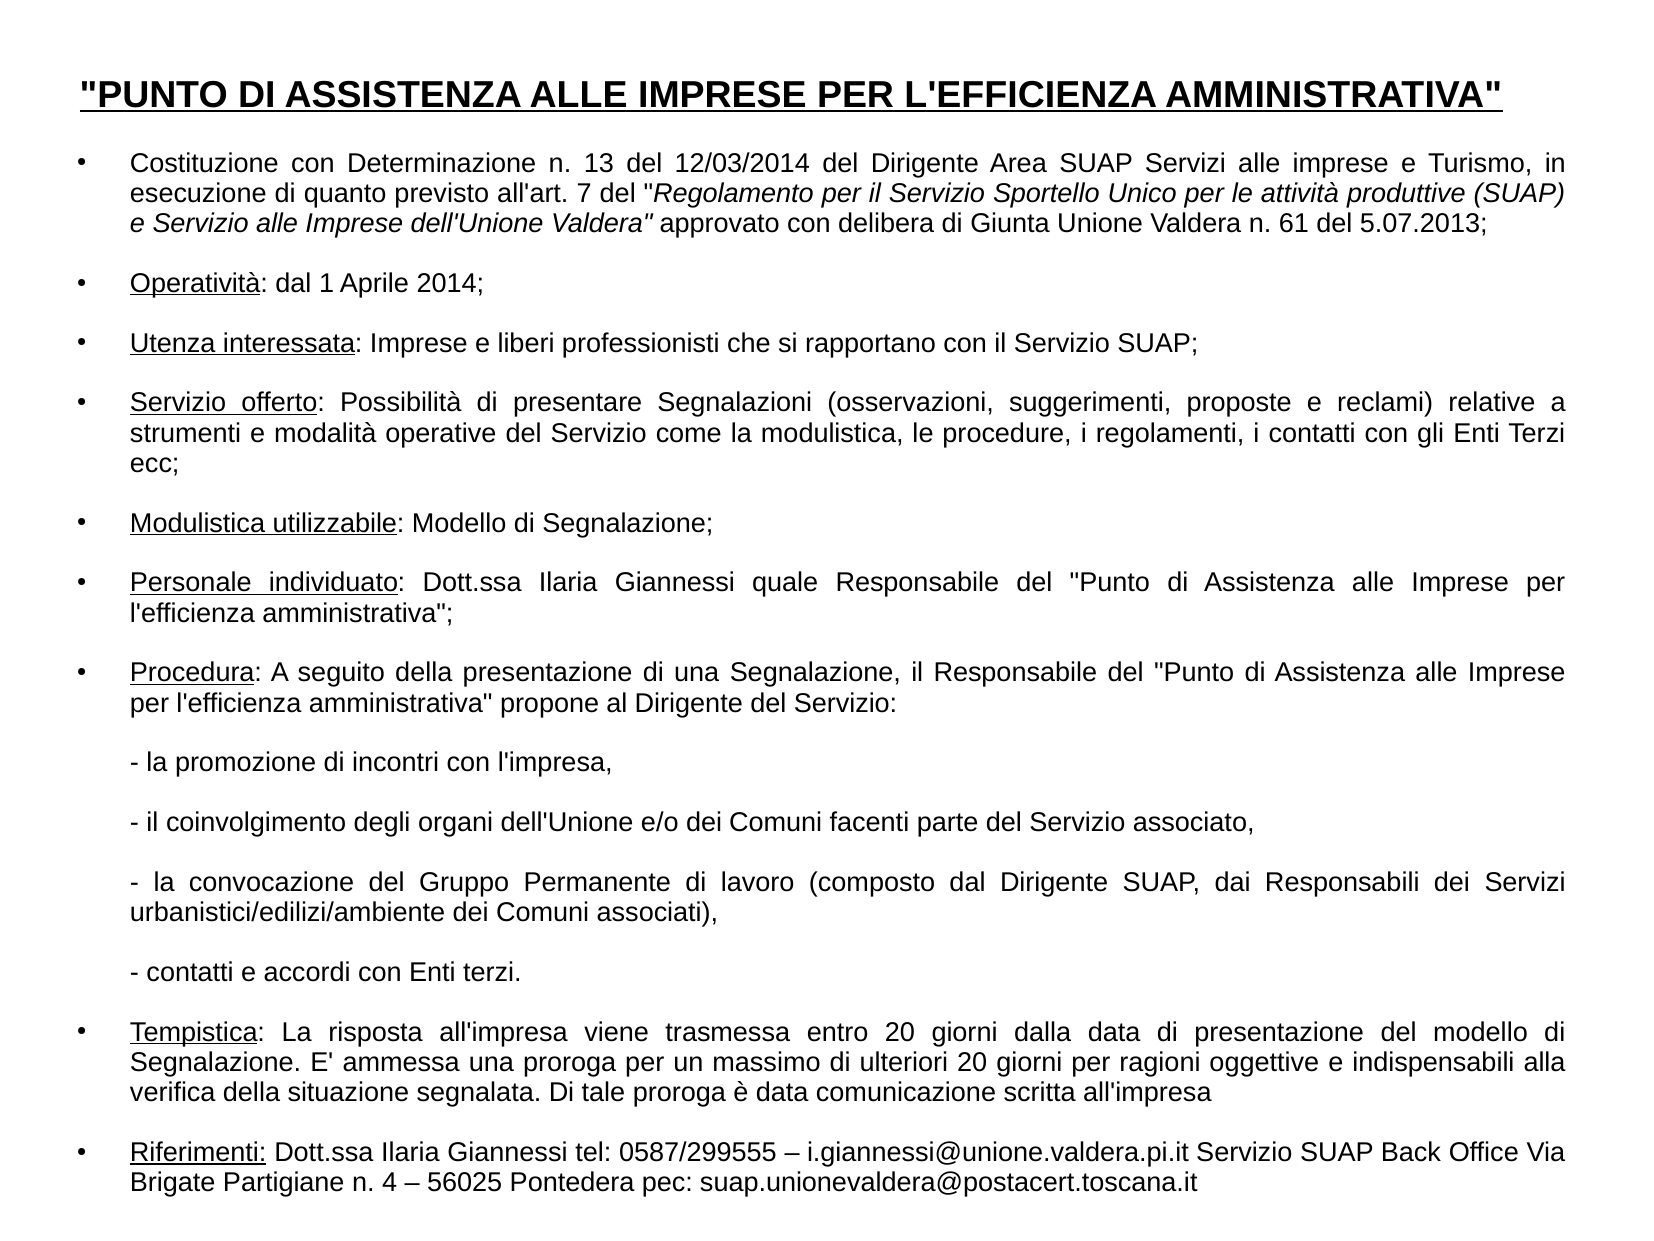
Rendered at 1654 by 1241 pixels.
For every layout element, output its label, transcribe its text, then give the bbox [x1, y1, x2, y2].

title "PUNTO DI ASSISTENZA ALLE IMPRESE PER L'EFFICIENZA AMMINISTRATIVA" [47, 30, 1536, 118]
list Costituzione con Determinazione n. 13 del 12/03/2014 del Dirigente Area SUAP Servizi alle imprese e Turismo, in esecuzione di quanto previsto all'art. 7 del "Regolamento per il Servizio Sportello Unico per le attività produttive (SUAP) e Servizio alle Imprese dell'Unione Valdera" approvato con delibera di Giunta Unione Valdera n. 61 del 5.07.2013; Operatività: dal 1 Aprile 2014; Utenza interessata: Imprese e liberi professionisti che si rapportano con il Servizio SUAP; Servizio offerto: Possibilità di presentare Segnalazioni (osservazioni, suggerimenti, proposte e reclami) relative a strumenti e modalità operative del Servizio come la modulistica, le procedure, i regolamenti, i contatti con gli Enti Terzi ecc; Modulistica utilizzabile: Modello di Segnalazione; Personale individuato: Dott.ssa Ilaria Giannessi quale Responsabile del "Punto di Assistenza alle Imprese per l'efficienza amministrativa"; Procedura: A seguito della presentazione di una Segnalazione, il Responsabile del "Punto di Assistenza alle Imprese per l'efficienza amministrativa" propone al Dirigente del Servizio: - la promozione di incontri con l'impresa, - il coinvolgimento degli organi dell'Unione e/o dei Comuni facenti parte del Servizio associato, - la convocazione del Gruppo Permanente di lavoro (composto dal Dirigente SUAP, dai Responsabili dei Servizi urbanistici/edilizi/ambiente dei Comuni associati), - contatti e accordi con Enti terzi. Tempistica: La risposta all'impresa viene trasmessa entro 20 giorni dalla data di presentazione del modello di Segnalazione. E' ammessa una proroga per un massimo di ulteriori 20 giorni per ragioni oggettive e indispensabili alla verifica della situazione segnalata. Di tale proroga è data comunicazione scritta all'impresa Riferimenti: Dott.ssa Ilaria Giannessi tel: 0587/299555 – i.giannessi@unione.valdera.pi.it Servizio SUAP Back Office Via Brigate Partigiane n. 4 – 56025 Pontedera pec: suap.unionevaldera@postacert.toscana.it [59, 147, 1565, 1211]
